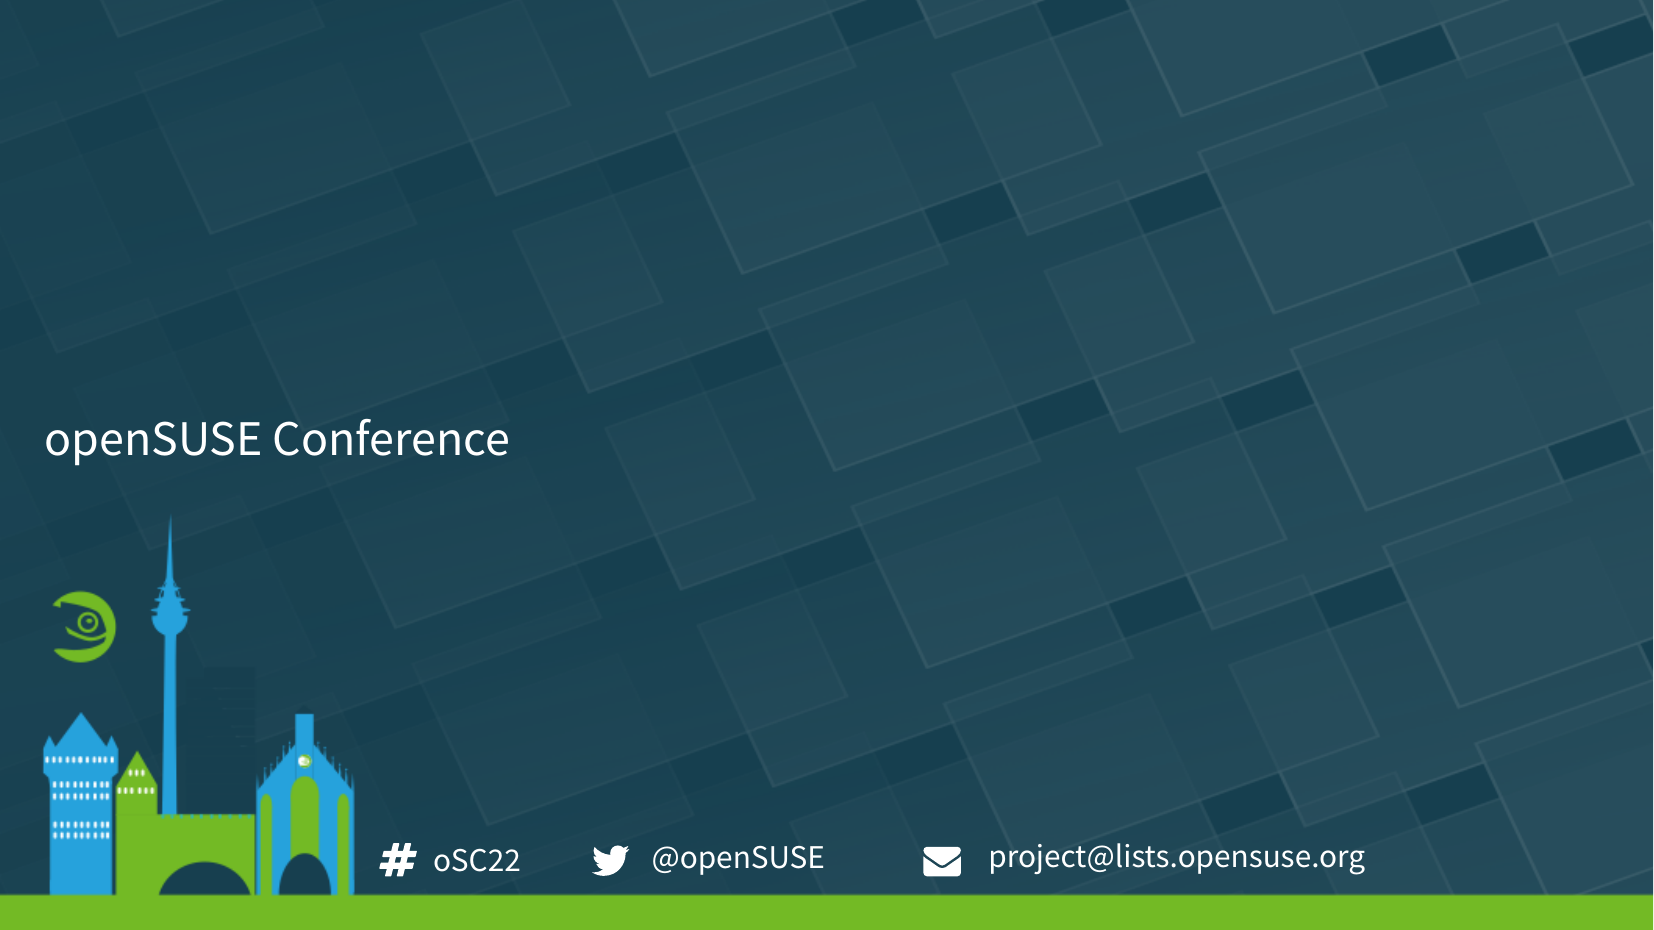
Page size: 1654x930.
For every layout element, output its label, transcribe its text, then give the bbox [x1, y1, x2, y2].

text_box oSC22 [418, 831, 563, 888]
picture [0, 129, 801, 930]
text_box openSUSE Conference [30, 390, 676, 486]
text_box @openSUSE [636, 807, 841, 907]
text_box project@lists.opensuse.org [973, 806, 1583, 906]
picture [922, 842, 962, 882]
